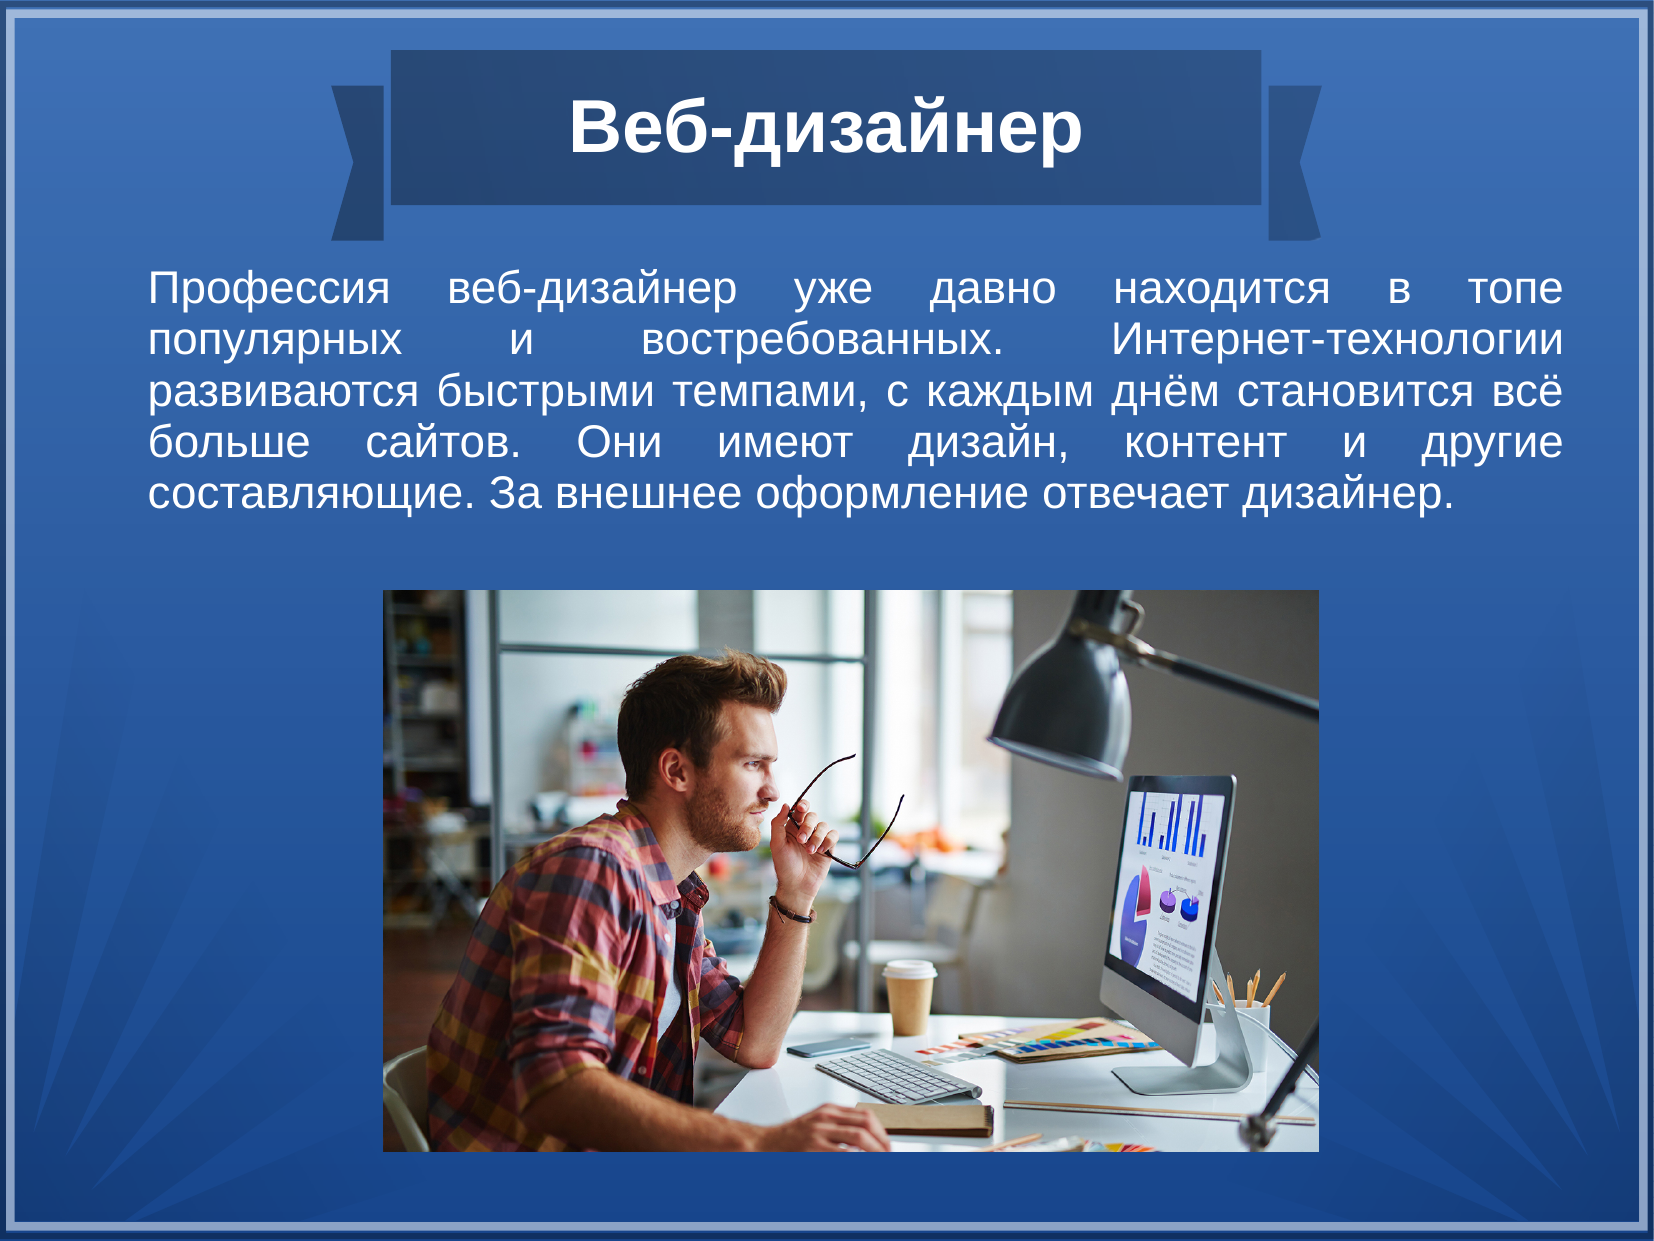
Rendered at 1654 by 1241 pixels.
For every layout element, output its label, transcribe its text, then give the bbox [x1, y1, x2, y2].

list Профессия веб-дизайнер уже давно находится в топе популярных и востребованных. Интернет-технологии развиваются быстрыми темпами, с каждым днём становится всё больше сайтов. Они имеют дизайн, контент и другие составляющие. За внешнее оформление отвечает дизайнер. [76, 261, 1565, 1093]
picture [383, 590, 1319, 1152]
title Веб-дизайнер [389, 47, 1264, 205]
